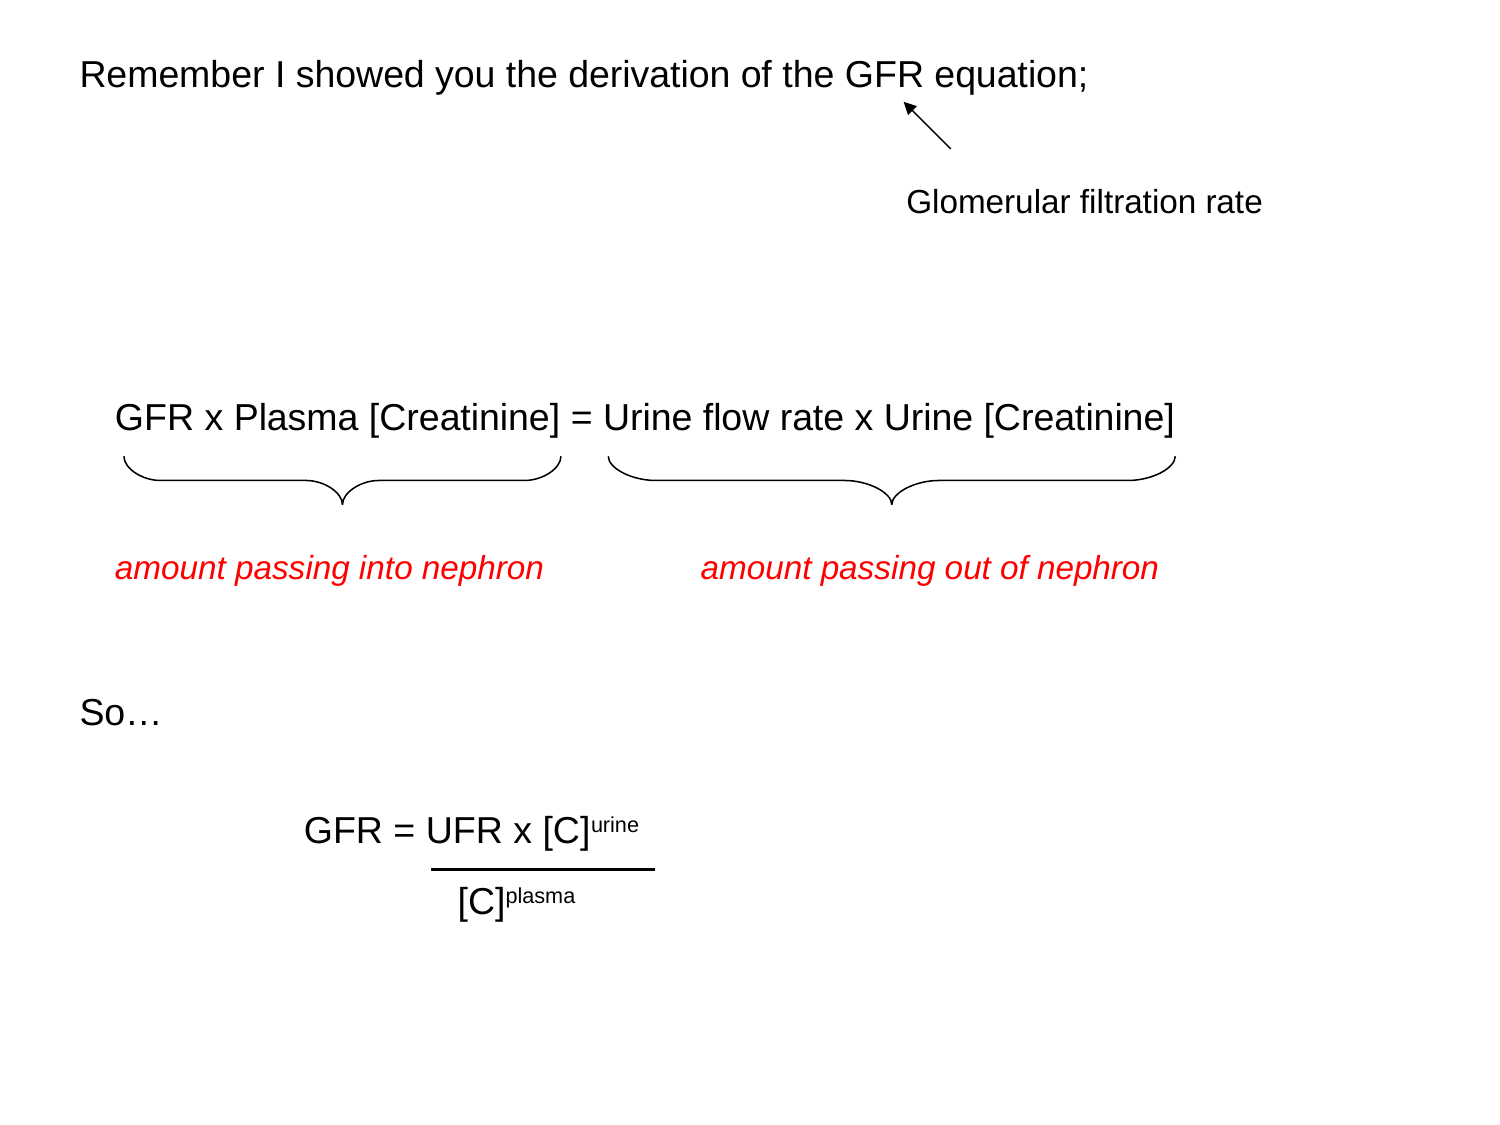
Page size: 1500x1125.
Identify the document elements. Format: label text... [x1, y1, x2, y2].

text_box GFR = UFR x [C]urine [289, 798, 1070, 860]
text_box Glomerular filtration rate [891, 172, 1353, 229]
text_box [C]plasma [442, 869, 762, 930]
text_box GFR x Plasma [Creatinine] = Urine flow rate x Urine [Creatinine] [100, 385, 1424, 515]
text_box amount passing into nephron amount passing out of nephron [100, 538, 1282, 595]
text_box So… [64, 680, 939, 742]
text_box Remember I showed you the derivation of the GFR equation; [64, 42, 1341, 377]
